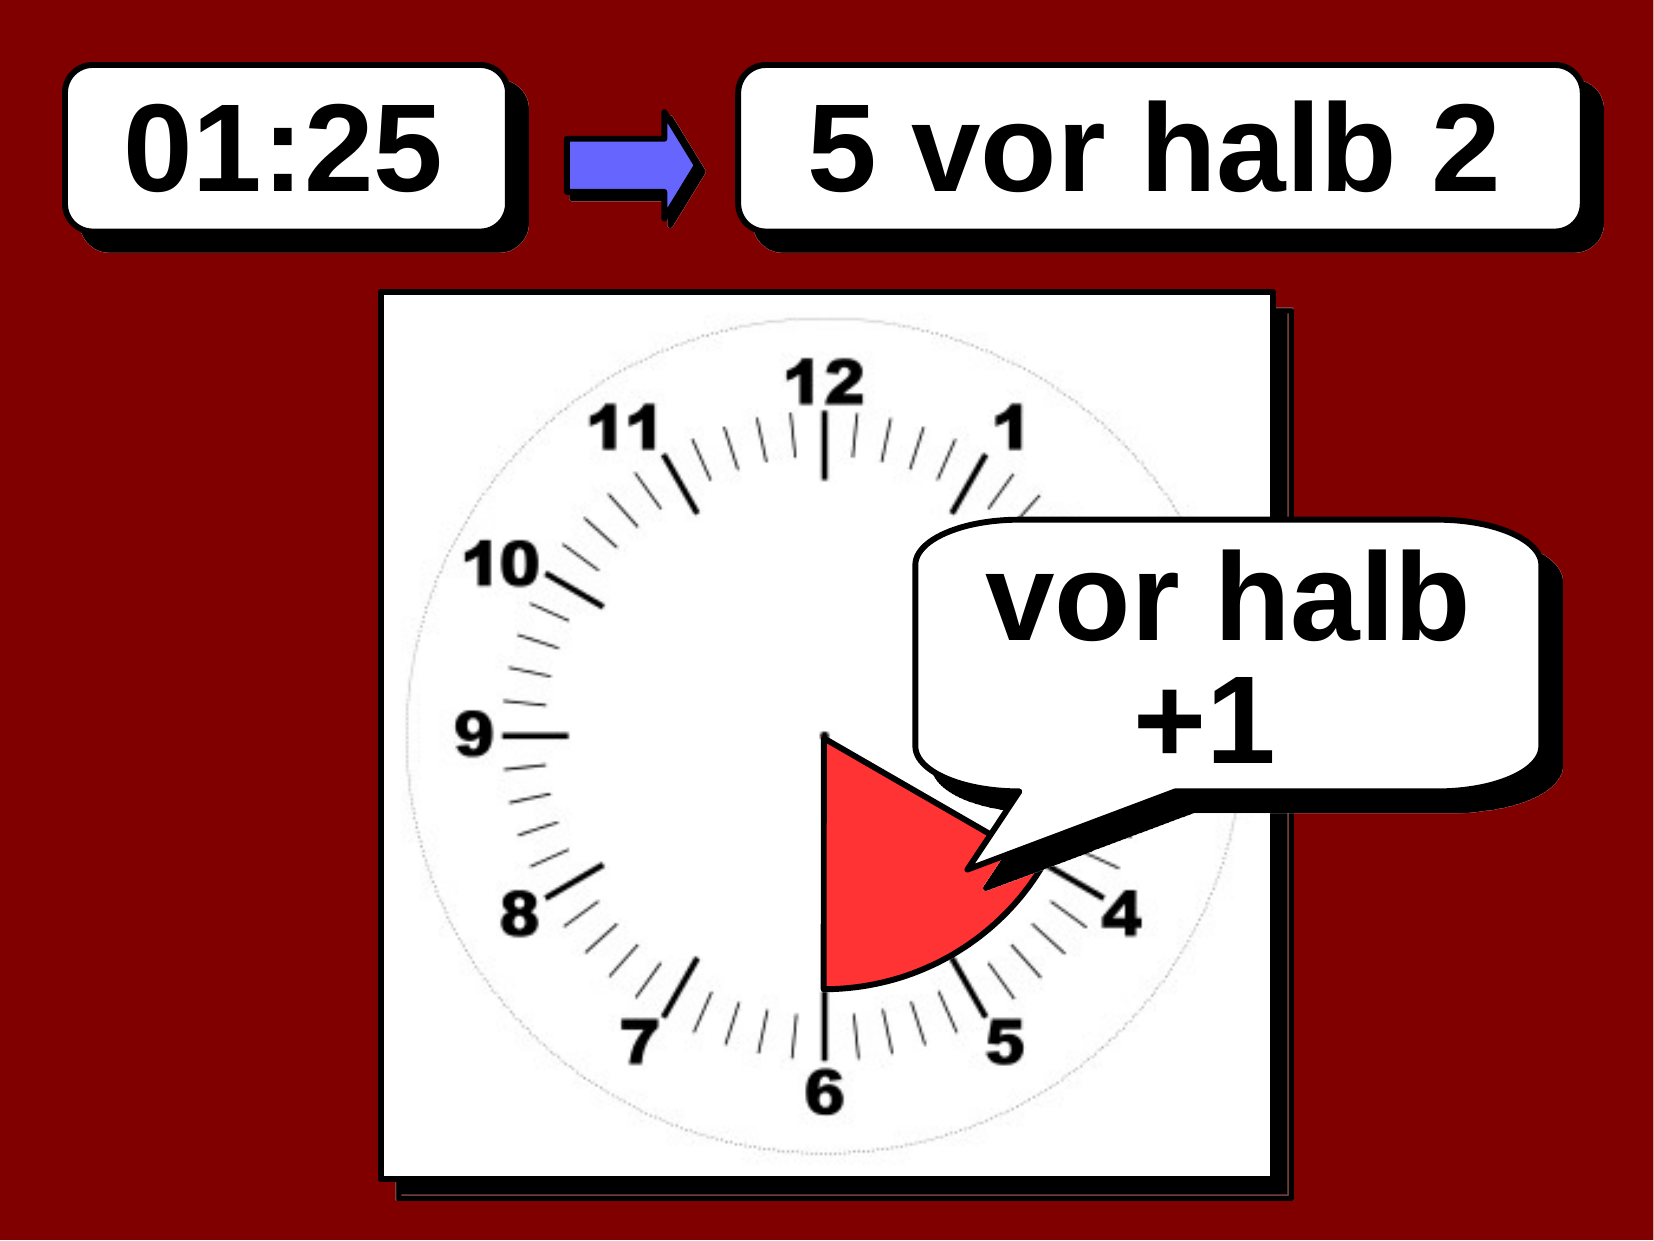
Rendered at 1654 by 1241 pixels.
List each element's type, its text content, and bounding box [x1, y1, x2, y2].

text_box 01:25 [76, 70, 491, 232]
text_box [566, 112, 697, 219]
text_box vor halb [921, 519, 1536, 681]
text_box 5 vor halb 2 [755, 70, 1554, 232]
text_box [823, 550, 1142, 990]
text_box +1 [1080, 642, 1329, 804]
picture [383, 295, 1270, 1177]
text_box [1329, 550, 1542, 792]
text_box [738, 64, 1583, 232]
text_box [64, 64, 508, 230]
